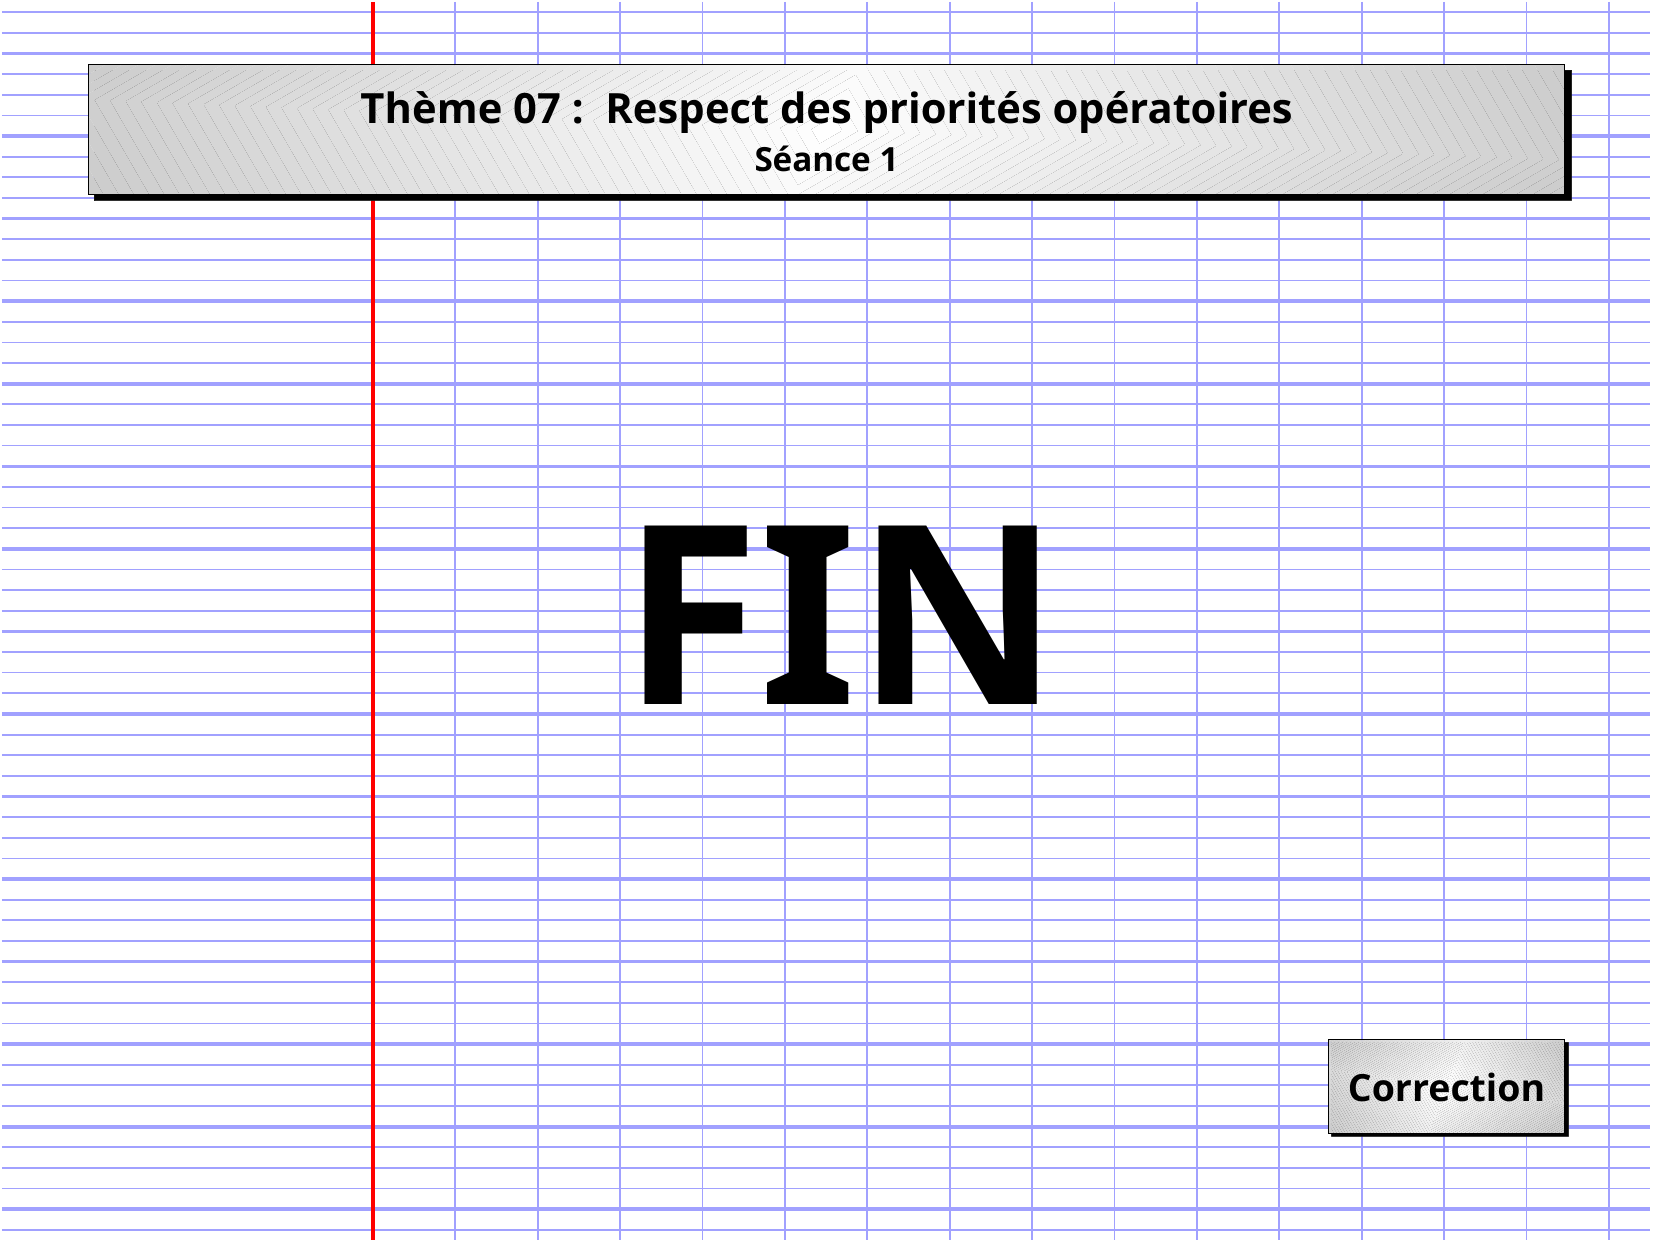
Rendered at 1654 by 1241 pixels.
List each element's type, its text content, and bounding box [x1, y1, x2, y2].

text_box FIN [413, 429, 1270, 798]
text_box Correction [1328, 1039, 1565, 1134]
text_box Thème 07 : Respect des priorités opératoires Séance 1 [88, 64, 1565, 195]
picture [0, 0, 1654, 1241]
